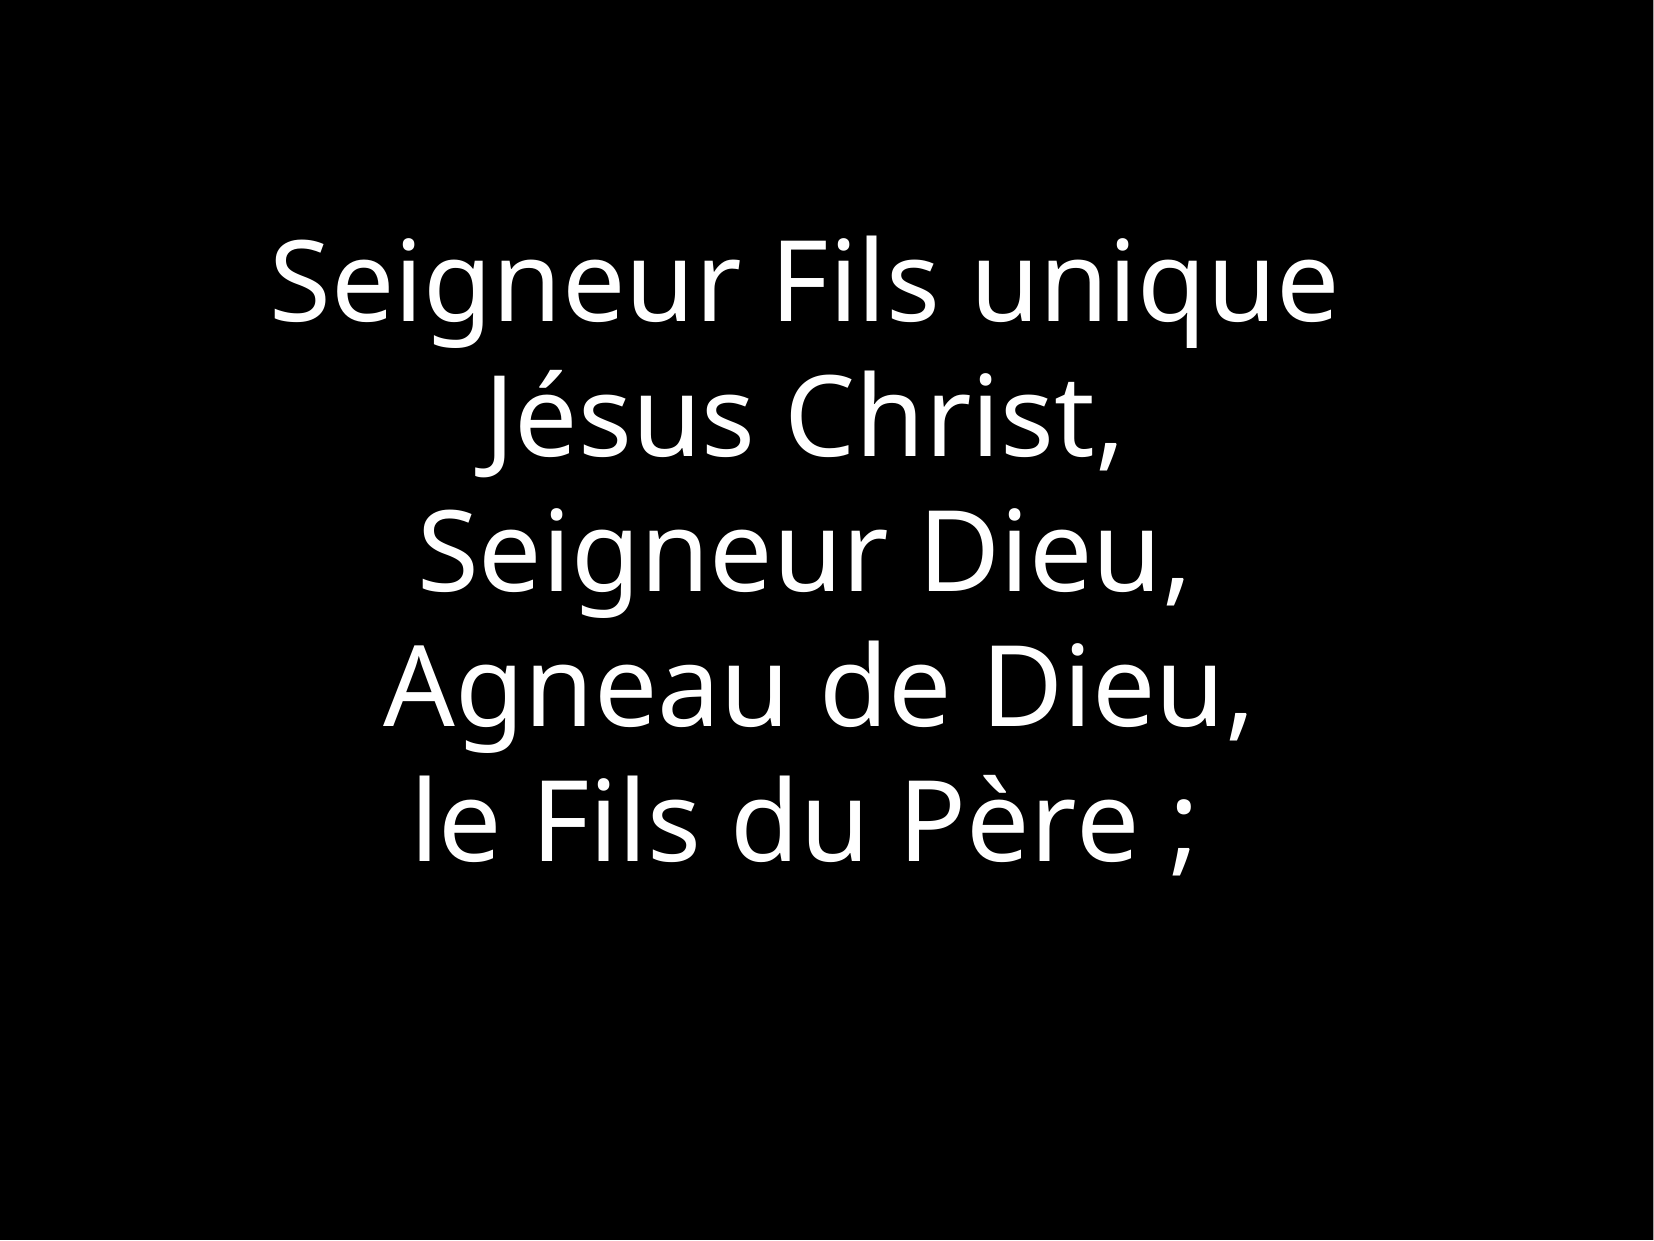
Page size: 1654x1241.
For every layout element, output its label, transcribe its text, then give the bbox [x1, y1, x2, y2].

title Seigneur Fils unique Jésus Christ, Seigneur Dieu, Agneau de Dieu, le Fils du Père ; [74, 324, 1565, 903]
